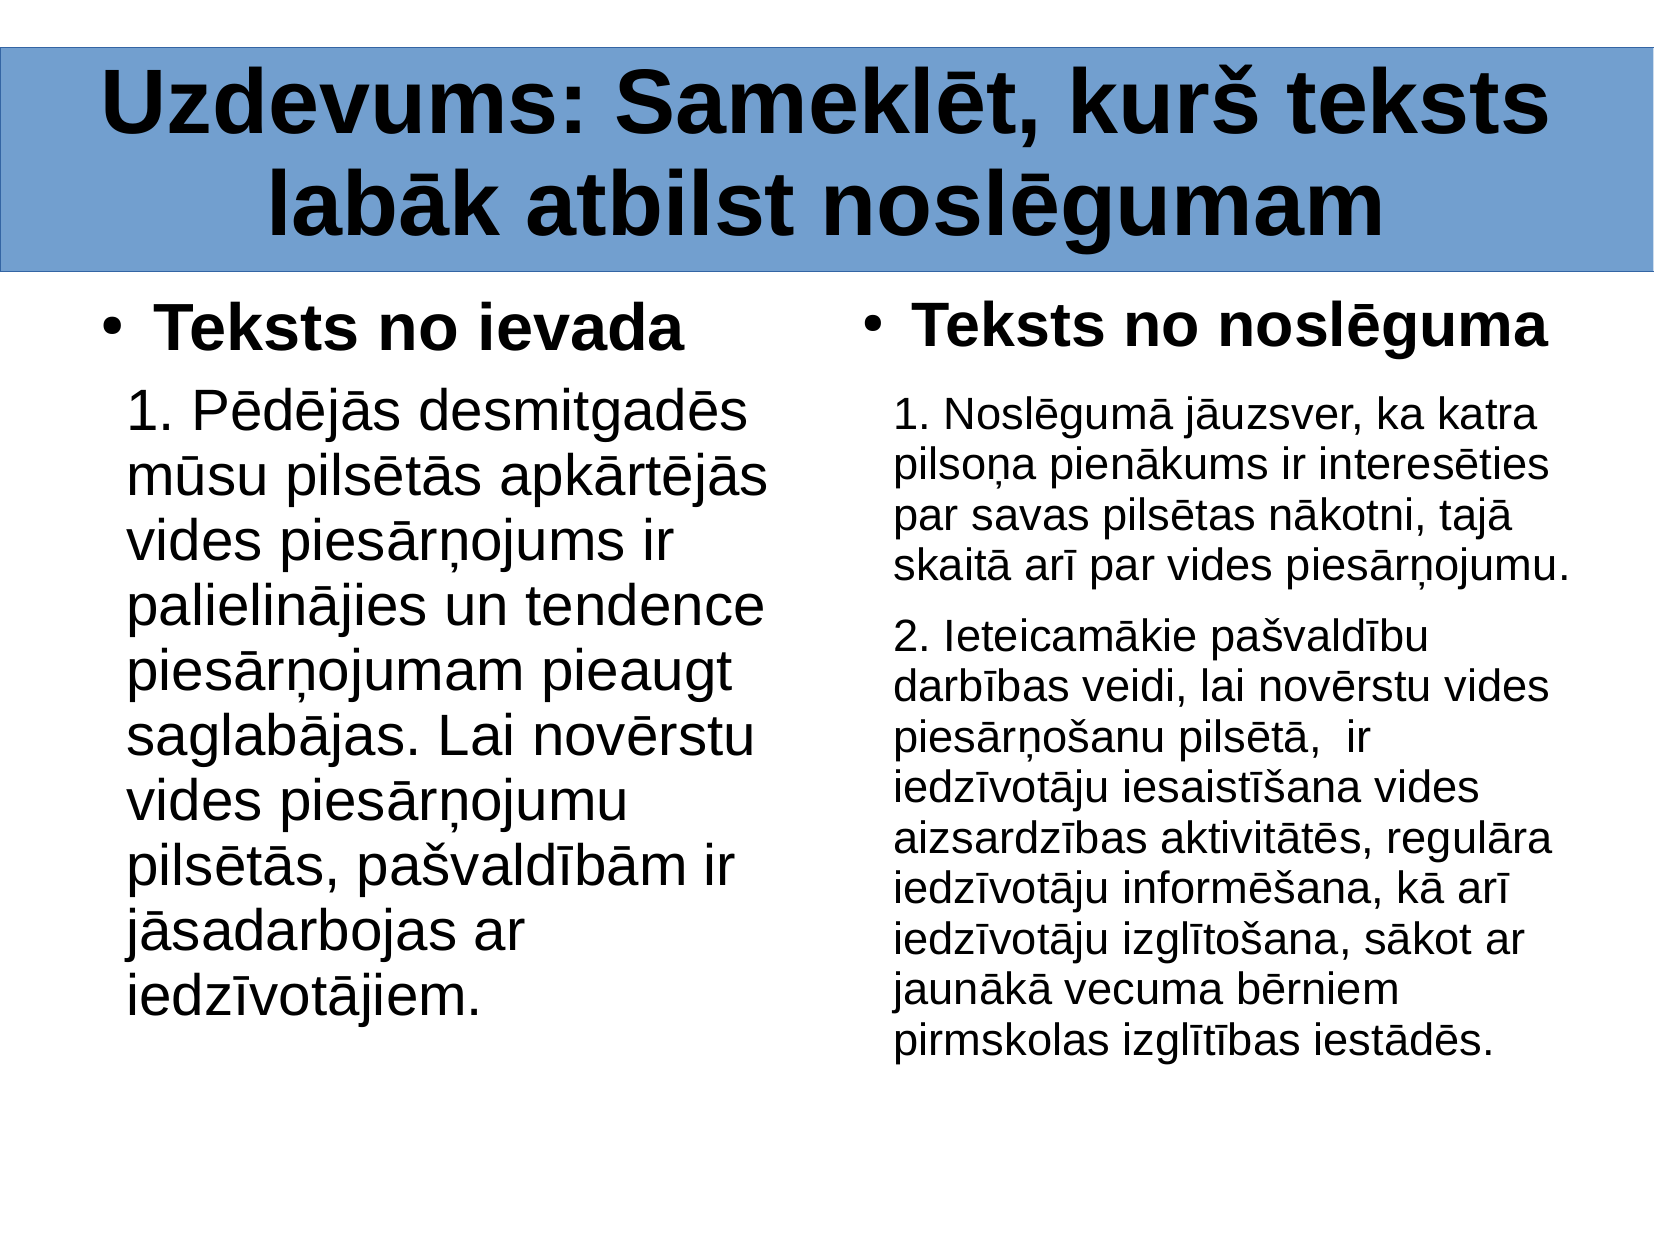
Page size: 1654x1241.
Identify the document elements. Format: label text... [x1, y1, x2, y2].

title Uzdevums: Sameklēt, kurš teksts labāk atbilst noslēgumam [82, 49, 1571, 257]
list Teksts no ievada [82, 290, 809, 377]
text_box [0, 47, 1654, 272]
list 1. Noslēgumā jāuzsver, ka katra pilsoņa pienākums ir interesēties par savas pilsētas nākotni, tajā skaitā arī par vides piesārņojumu. 2. Ieteicamākie pašvaldību darbības veidi, lai novērstu vides piesārņošanu pilsētā, ir iedzīvotāju iesaistīšana vides aizsardzības aktivitātēs, regulāra iedzīvotāju informēšana, kā arī iedzīvotāju izglītošana, sākot ar jaunākā vecuma bērniem pirmskolas izglītības iestādēs. [845, 388, 1572, 1146]
list Teksts no noslēguma [845, 290, 1572, 378]
list 1. Pēdējās desmitgadēs mūsu pilsētās apkārtējās vides piesārņojums ir palielinājies un tendence piesārņojumam pieaugt saglabājas. Lai novērstu vides piesārņojumu pilsētās, pašvaldībām ir jāsadarbojas ar iedzīvotājiem. [82, 377, 809, 1111]
